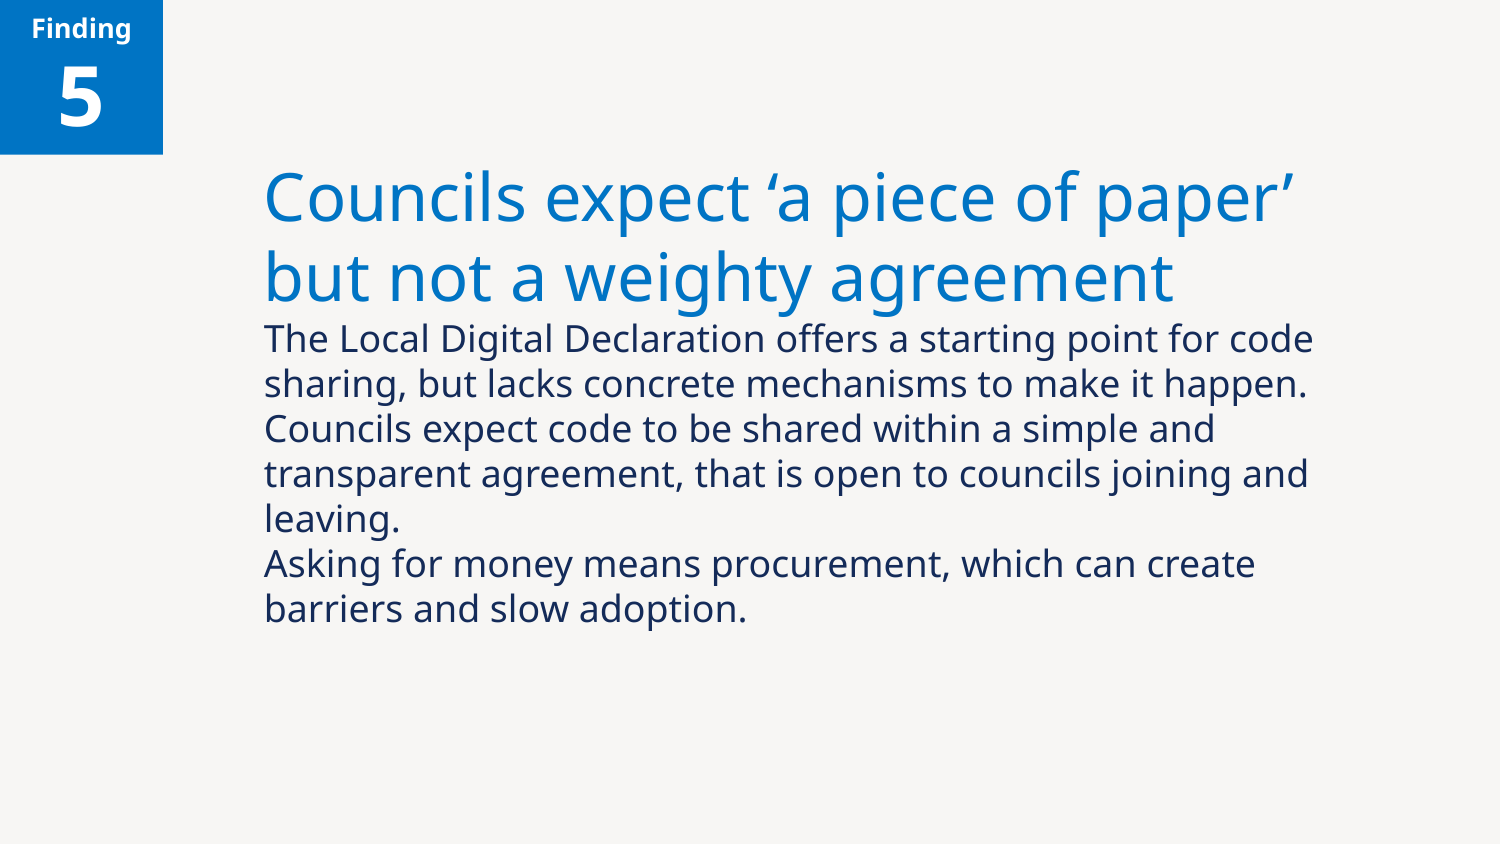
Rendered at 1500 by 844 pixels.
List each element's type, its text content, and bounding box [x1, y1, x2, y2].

text_box Finding 5 [0, 0, 163, 155]
title Councils expect ‘a piece of paper’ but not a weighty agreement The Local Digital Declaration offers a starting point for code sharing, but lacks concrete mechanisms to make it happen. Councils expect code to be shared within a simple and transparent agreement, that is open to councils joining and leaving. Asking for money means procurement, which can create barriers and slow adoption. [263, 154, 1373, 740]
